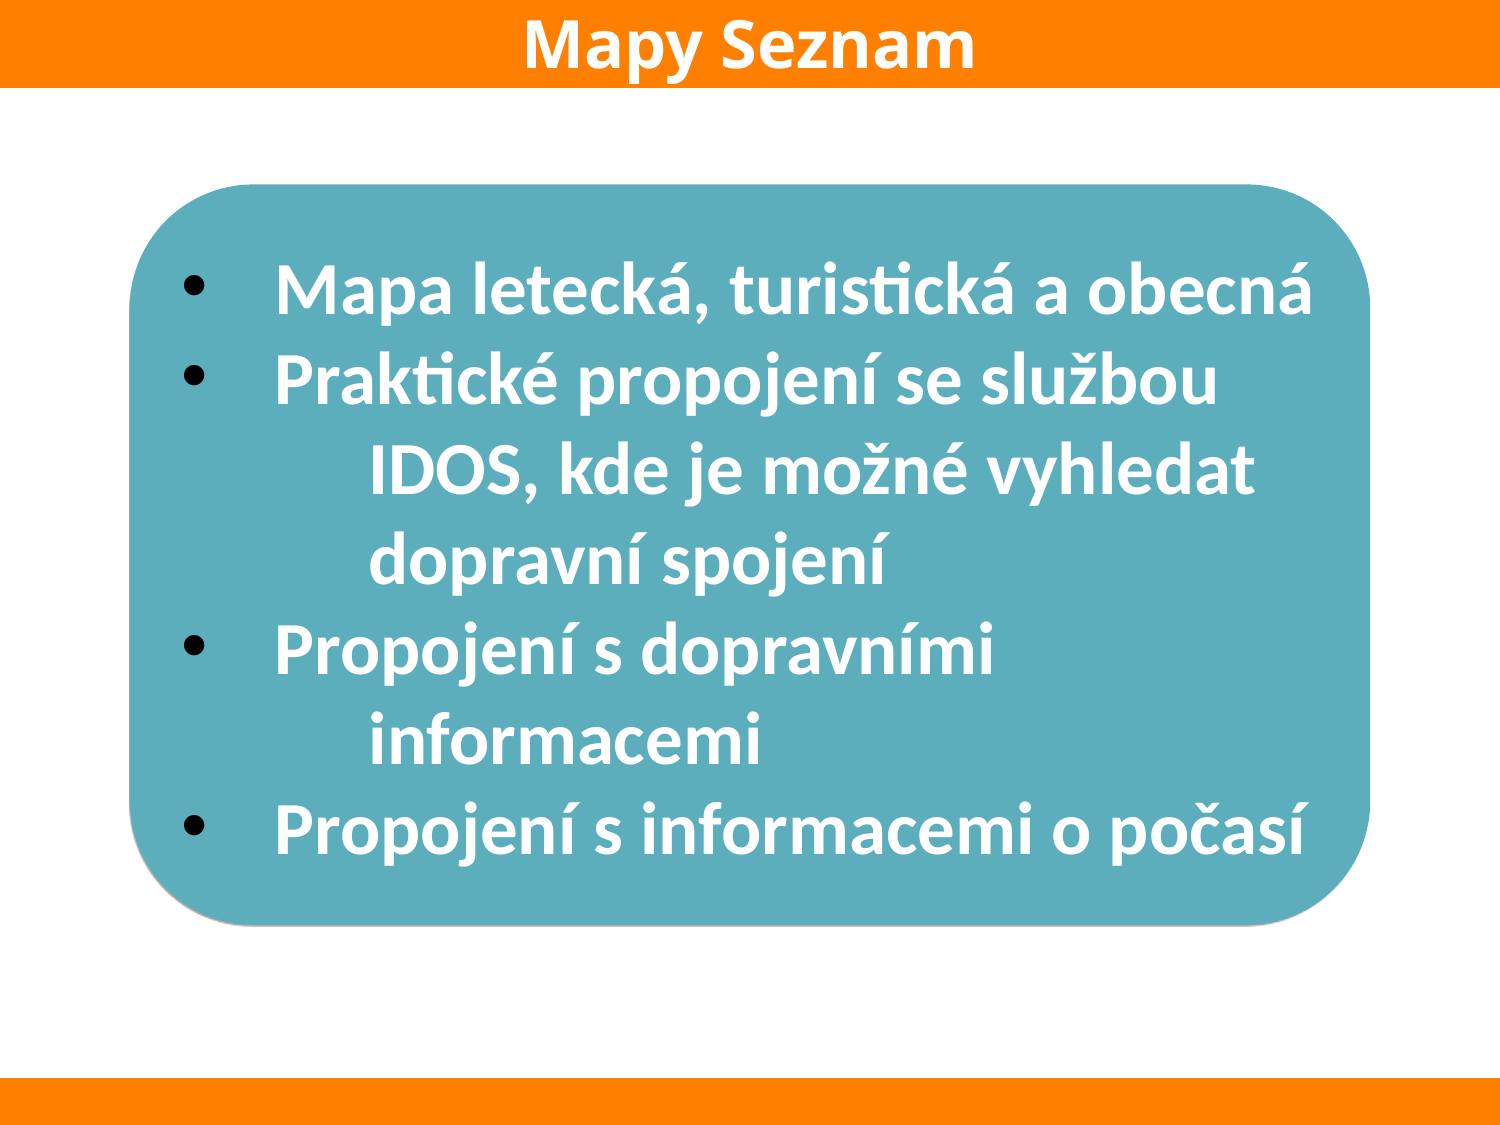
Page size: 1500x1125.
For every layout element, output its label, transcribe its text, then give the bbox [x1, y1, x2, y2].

text_box [0, 1078, 1500, 1125]
text_box Mapy Seznam [0, 0, 1500, 88]
text_box Mapa letecká, turistická a obecná Praktické propojení se službou IDOS, kde je možné vyhledat dopravní spojení Propojení s dopravními informacemi Propojení s informacemi o počasí [129, 184, 1371, 925]
